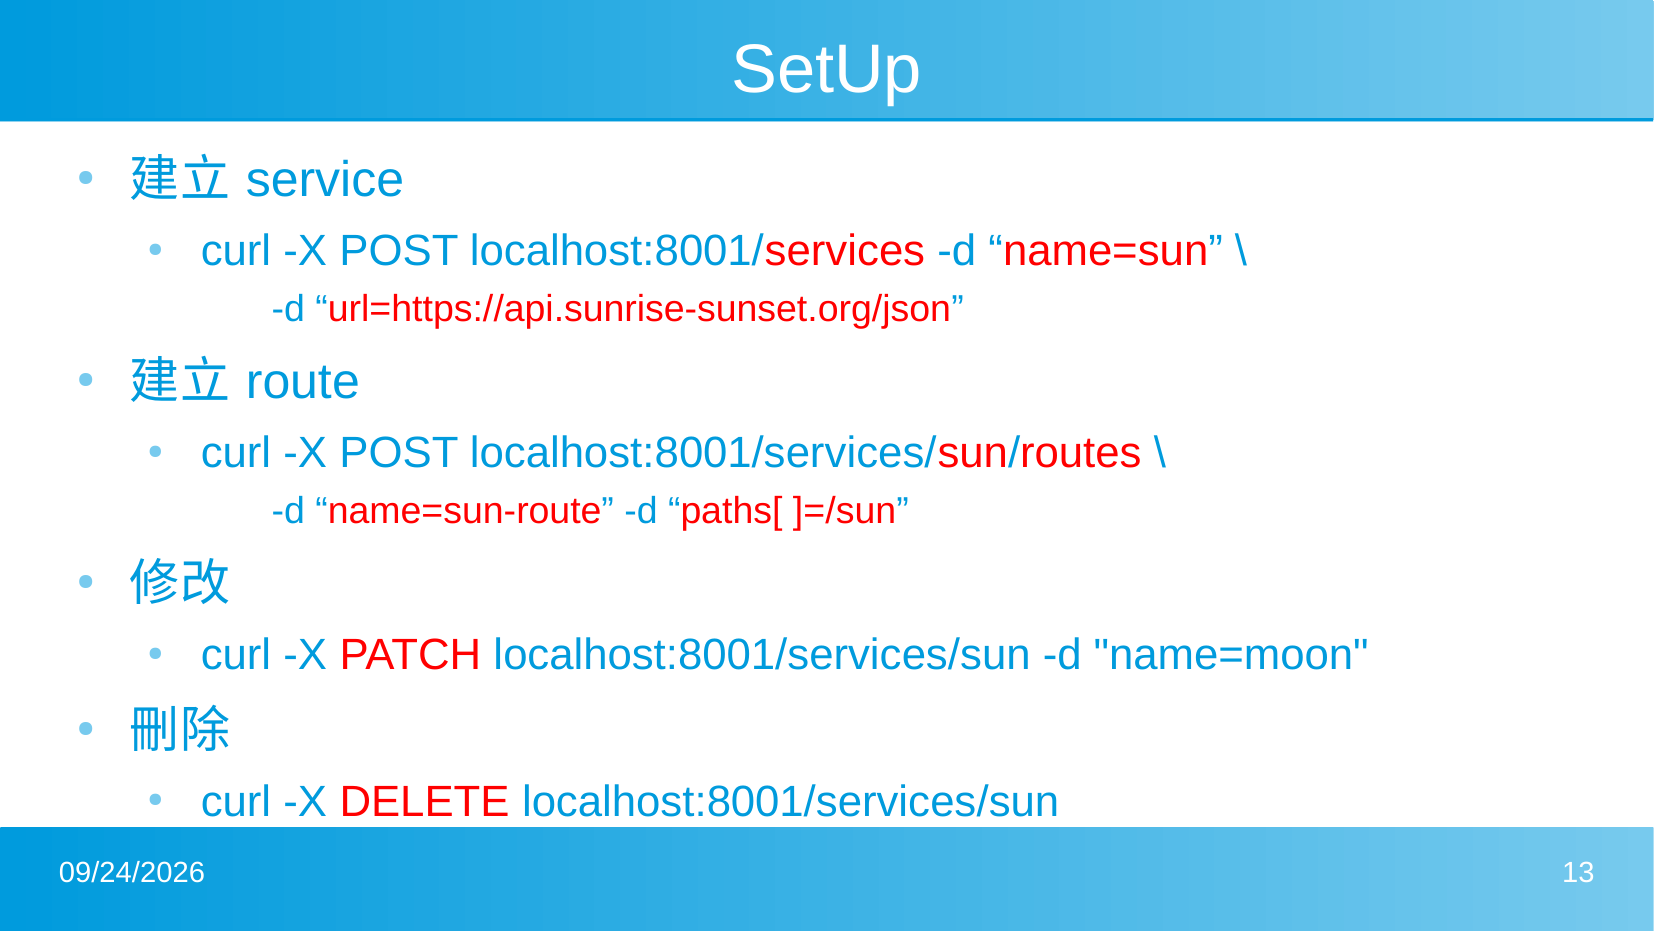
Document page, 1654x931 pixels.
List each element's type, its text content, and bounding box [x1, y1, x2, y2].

title SetUp [59, 29, 1595, 108]
list 建立 service curl -X POST localhost:8001/services -d “name=sun” \ -d “url=https://api.sunrise-sunset.org/json” 建立 route curl -X POST localhost:8001/services/sun/routes \ -d “name=sun-route” -d “paths[ ]=/sun” 修改 curl -X PATCH localhost:8001/services/sun -d "name=moon" 刪除 curl -X DELETE localhost:8001/services/sun [59, 150, 1595, 741]
